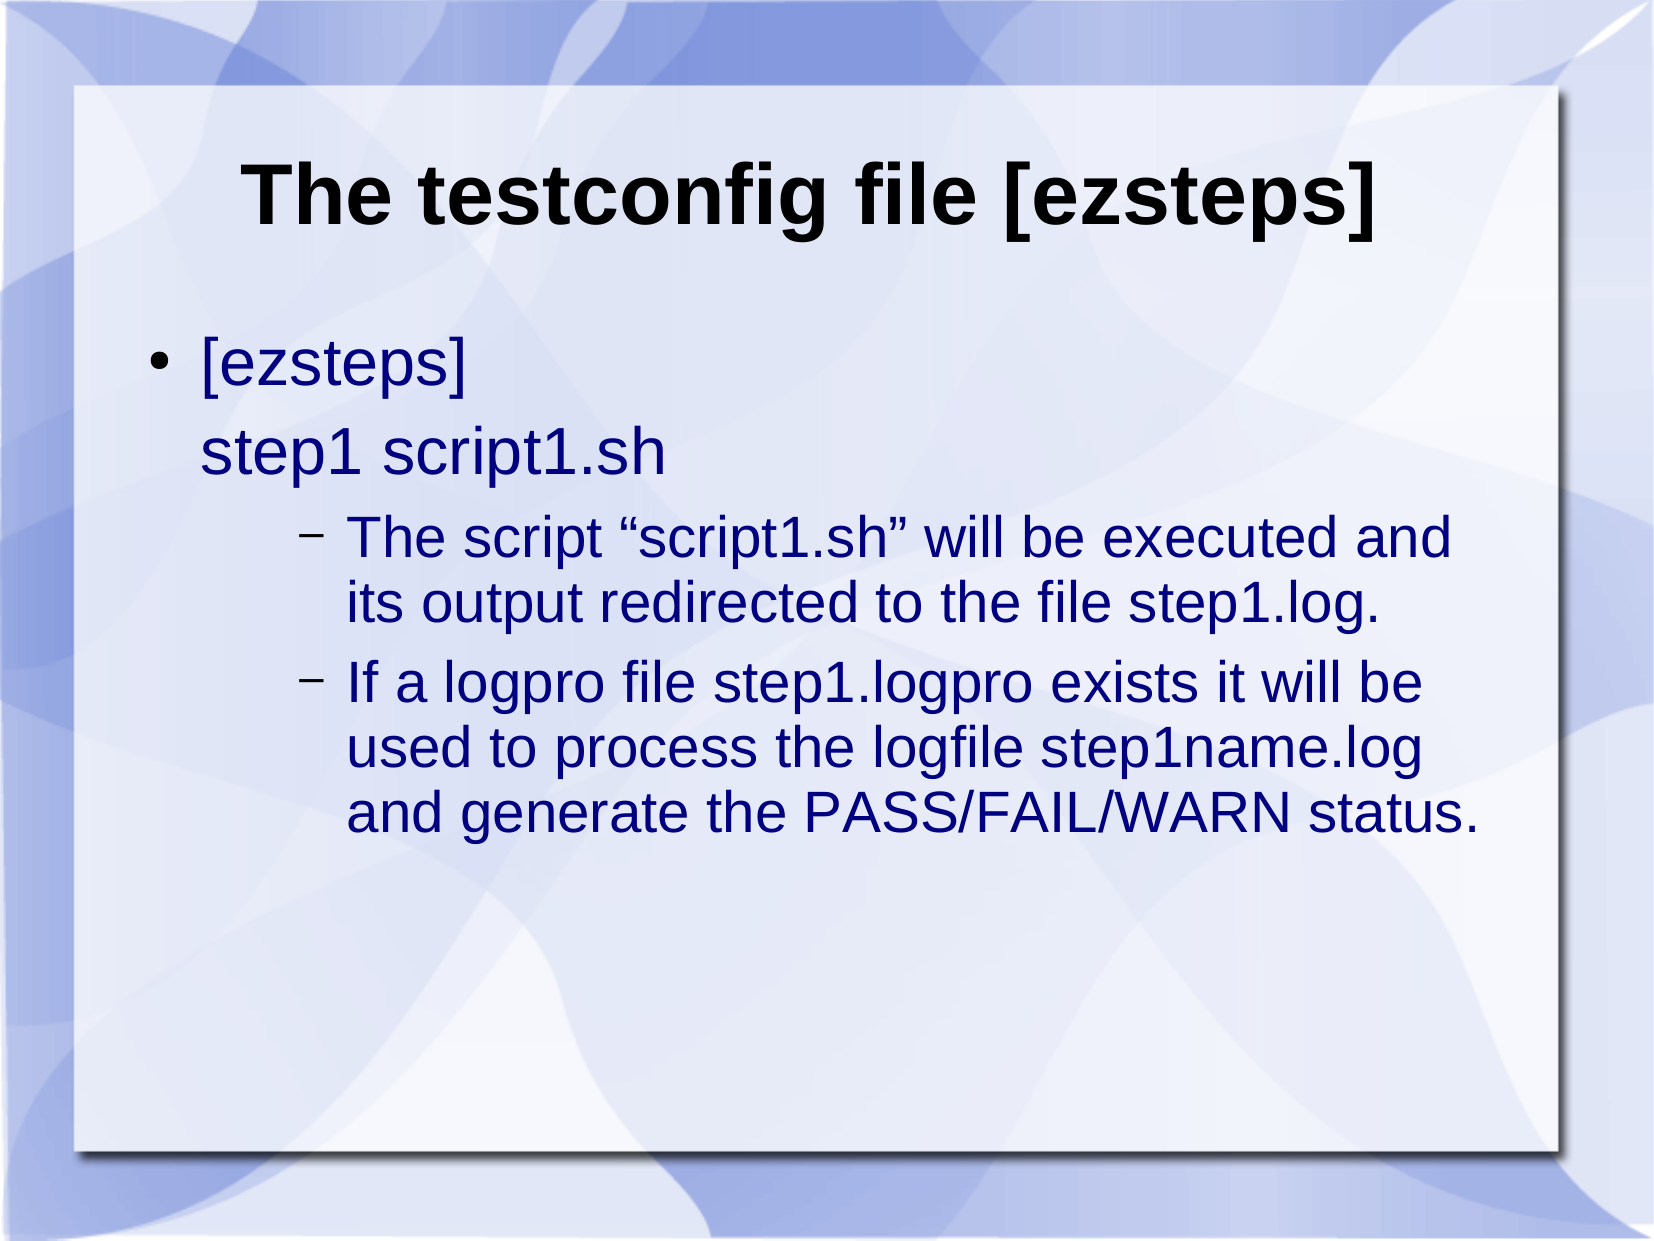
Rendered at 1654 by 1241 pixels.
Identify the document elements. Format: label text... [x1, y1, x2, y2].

title The testconfig file [ezsteps] [82, 90, 1536, 298]
picture [0, 0, 1654, 1241]
list [ezsteps] step1 script1.sh The script “script1.sh” will be executed and its output redirected to the file step1.log. If a logpro file step1.logpro exists it will be used to process the logfile step1name.log and generate the PASS/FAIL/WARN status. [129, 324, 1489, 1045]
